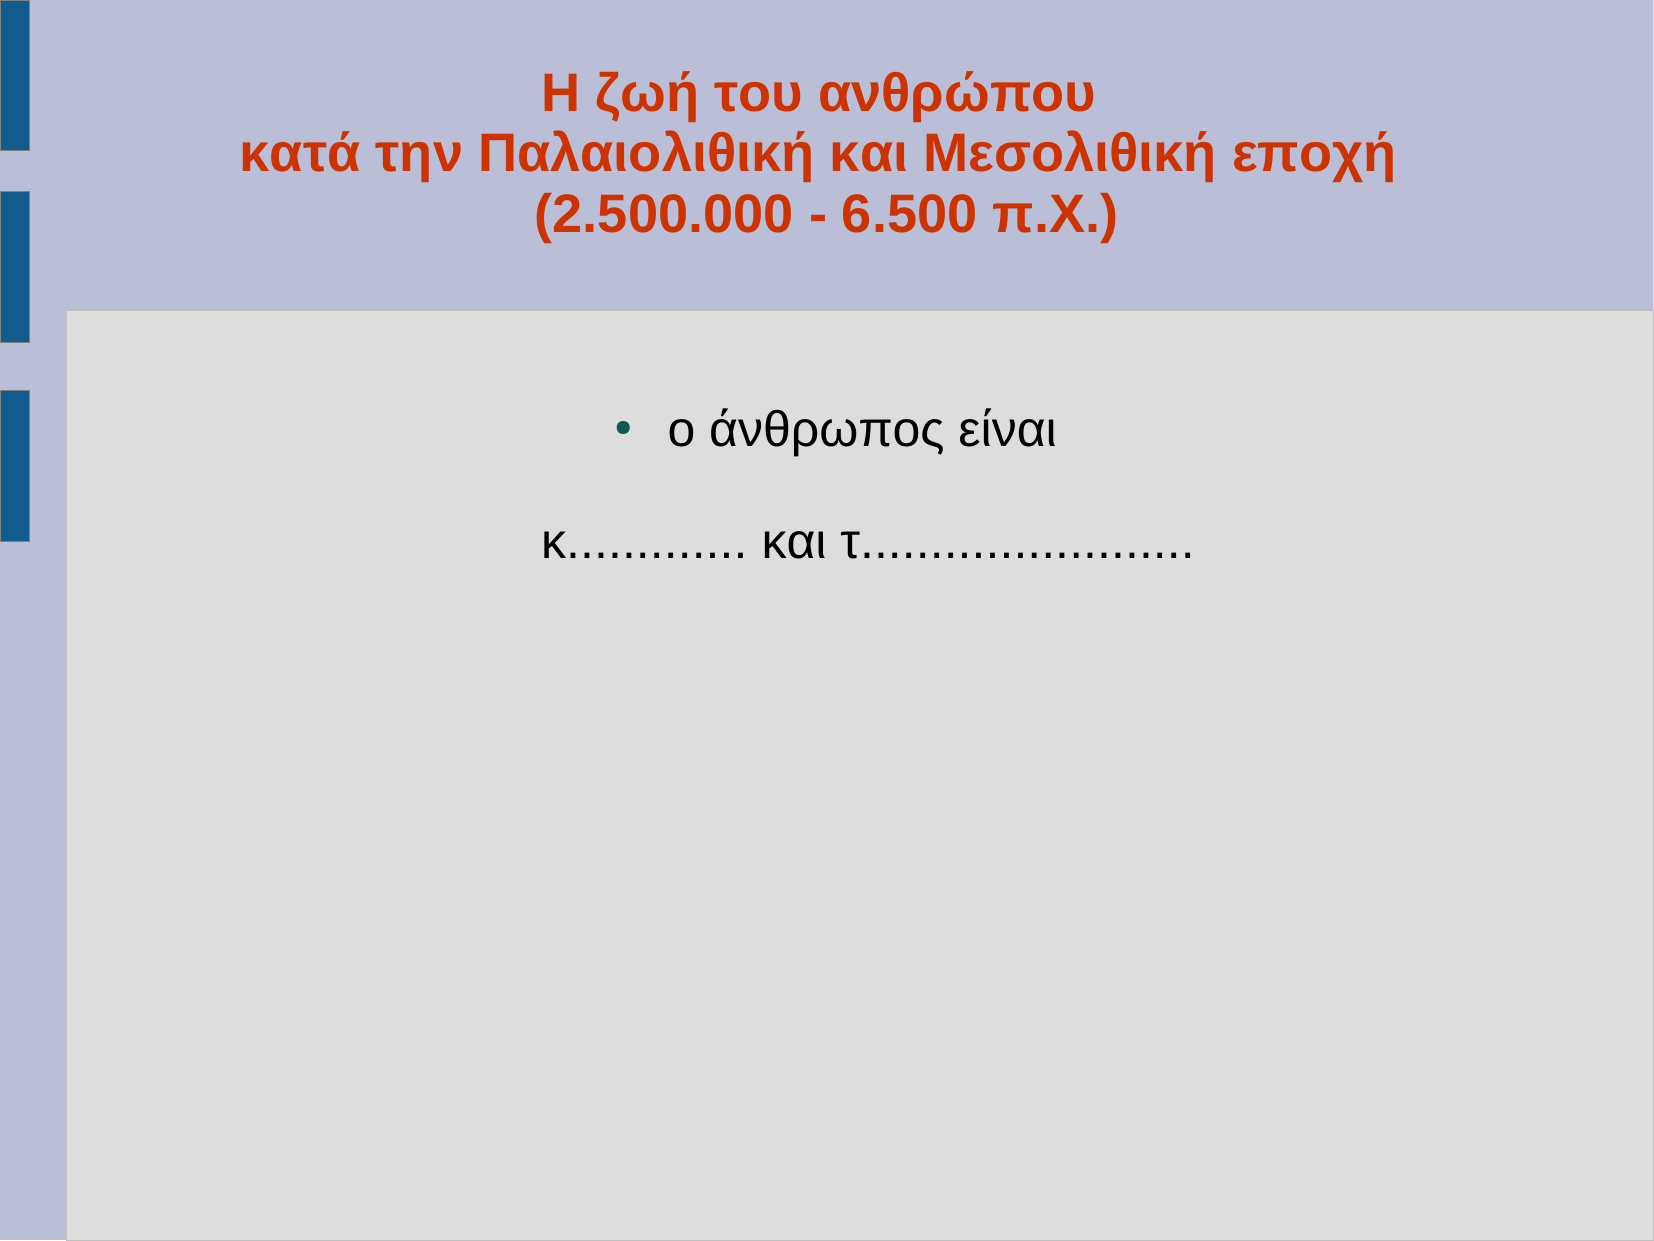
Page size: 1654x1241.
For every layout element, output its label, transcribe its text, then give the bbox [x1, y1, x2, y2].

list ο άνθρωπος είναι κ............. και τ........................ [82, 290, 1571, 1109]
title Η ζωή του ανθρώπου κατά την Παλαιολιθική και Μεσολιθική εποχή (2.500.000 - 6.500 π.Χ.) [82, 49, 1571, 257]
